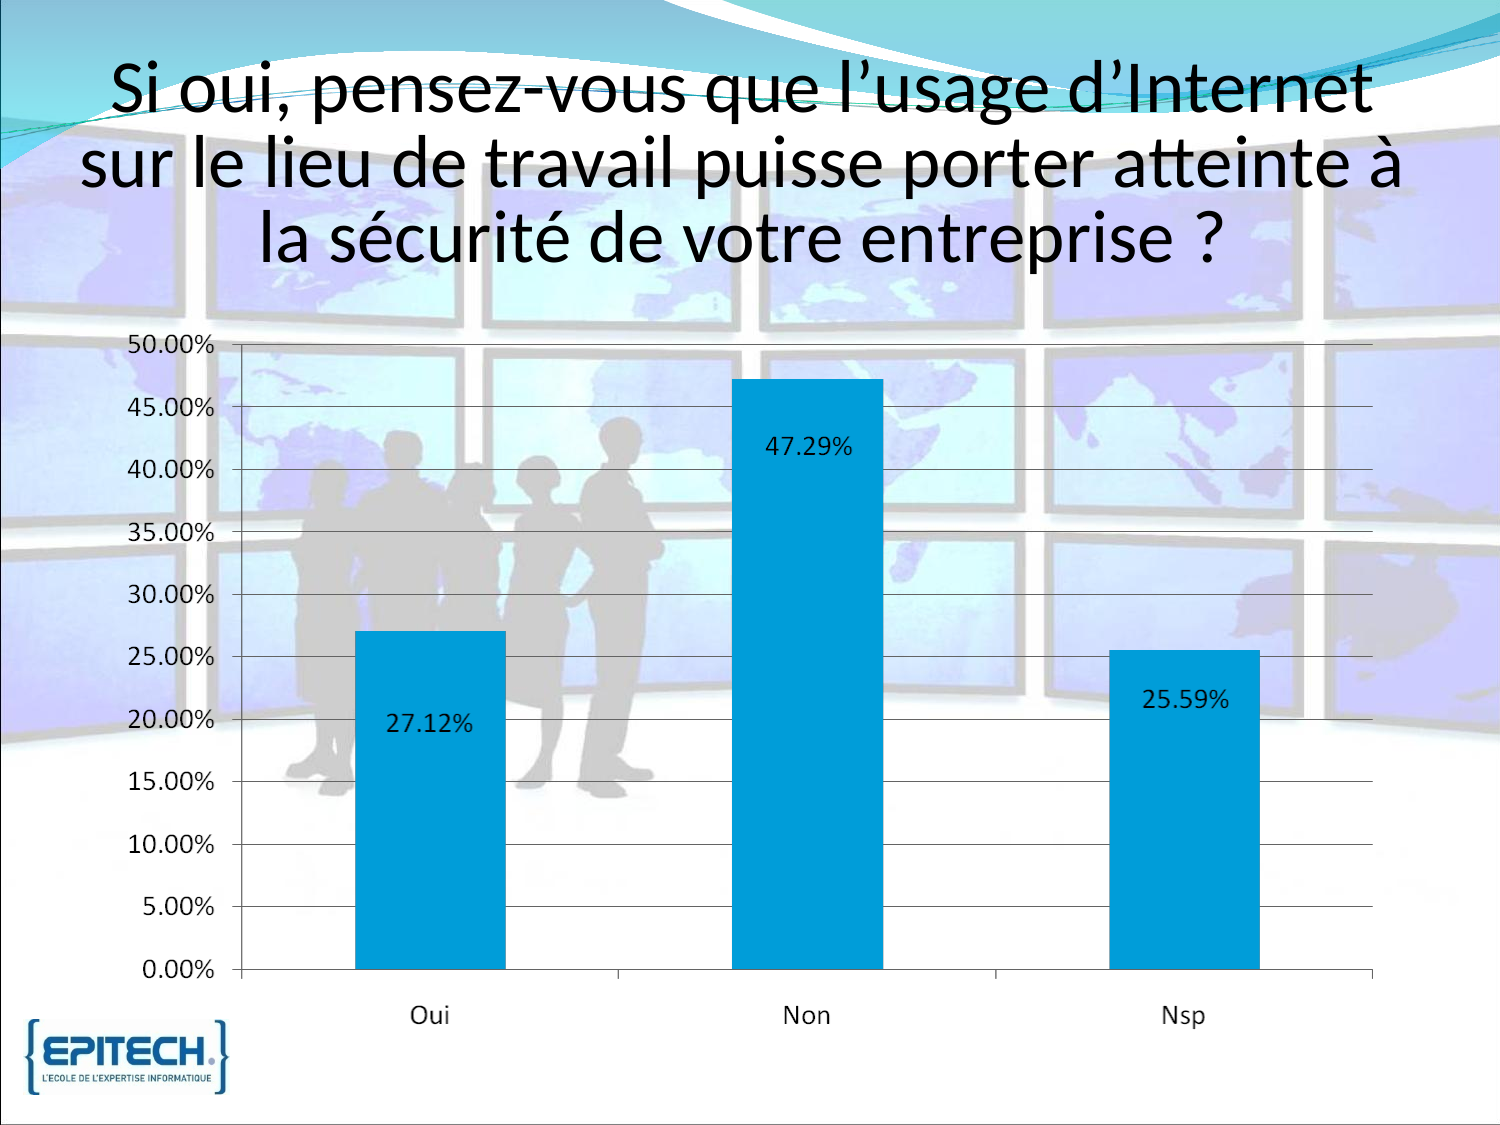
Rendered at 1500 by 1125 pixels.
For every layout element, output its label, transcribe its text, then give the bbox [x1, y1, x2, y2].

picture [0, 0, 1500, 1125]
title Si oui, pensez-vous que l’usage d’Internet sur le lieu de travail puisse porter atteinte à la sécurité de votre entreprise ? [67, 0, 1418, 282]
